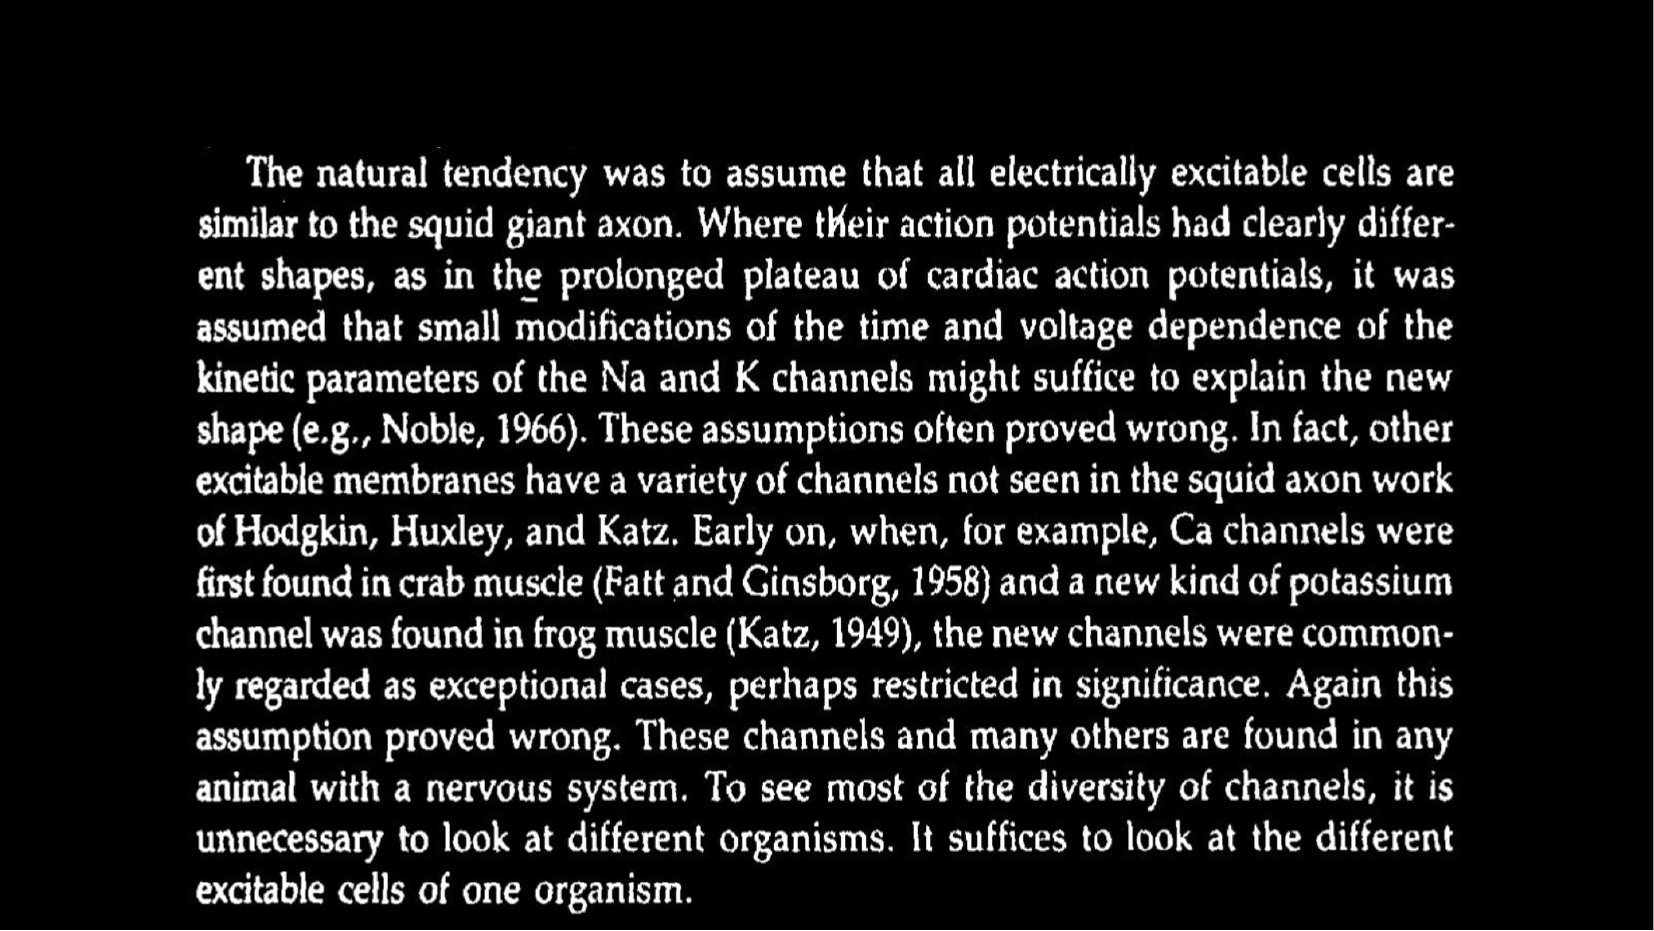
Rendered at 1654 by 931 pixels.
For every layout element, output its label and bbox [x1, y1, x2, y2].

picture [184, 147, 1469, 916]
